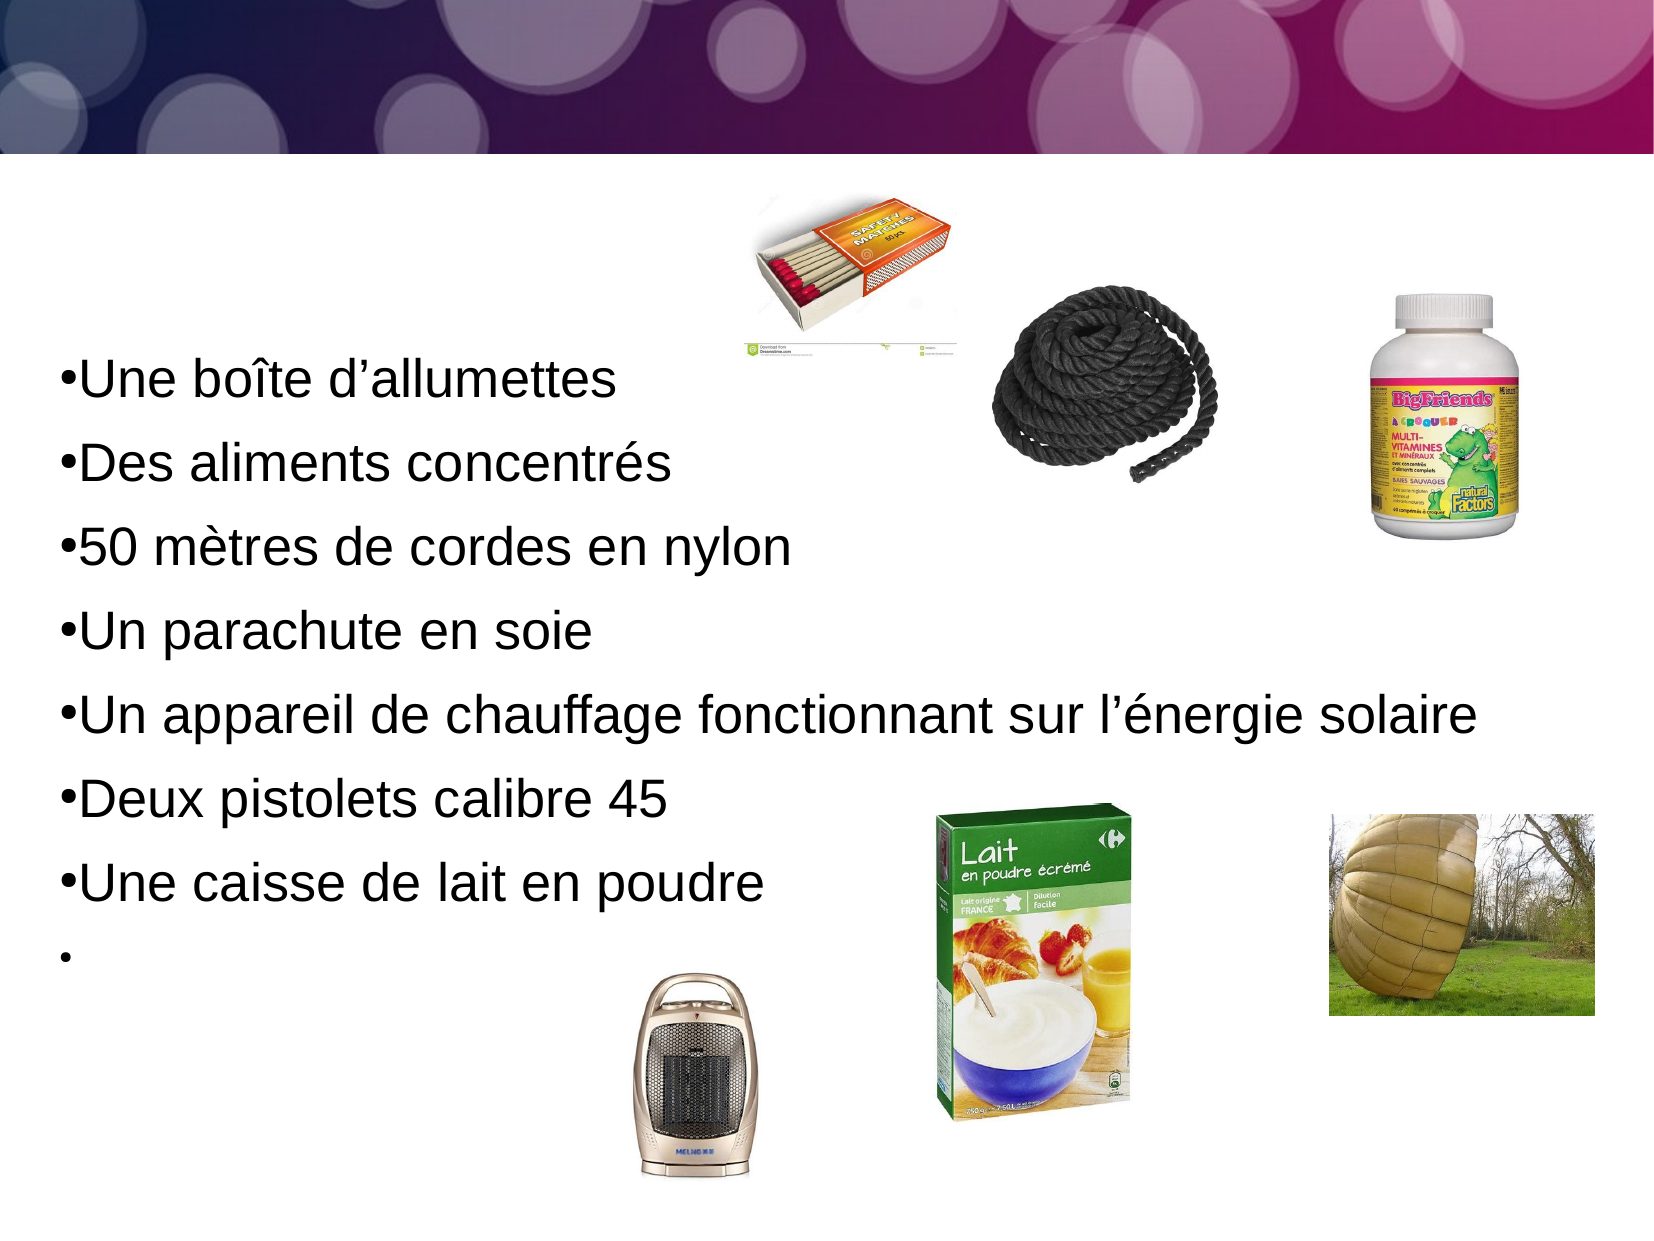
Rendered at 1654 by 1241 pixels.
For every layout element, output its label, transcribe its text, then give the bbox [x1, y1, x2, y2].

picture [874, 803, 1193, 1123]
picture [590, 968, 804, 1182]
picture [1315, 288, 1571, 544]
picture [1329, 814, 1595, 1016]
picture [744, 177, 957, 358]
picture [992, 271, 1218, 497]
list Une boîte d’allumettes Des aliments concentrés 50 mètres de cordes en nylon Un parachute en soie Un appareil de chauffage fonctionnant sur l’énergie solaire Deux pistolets calibre 45 Une caisse de lait en poudre [59, 354, 1548, 1004]
